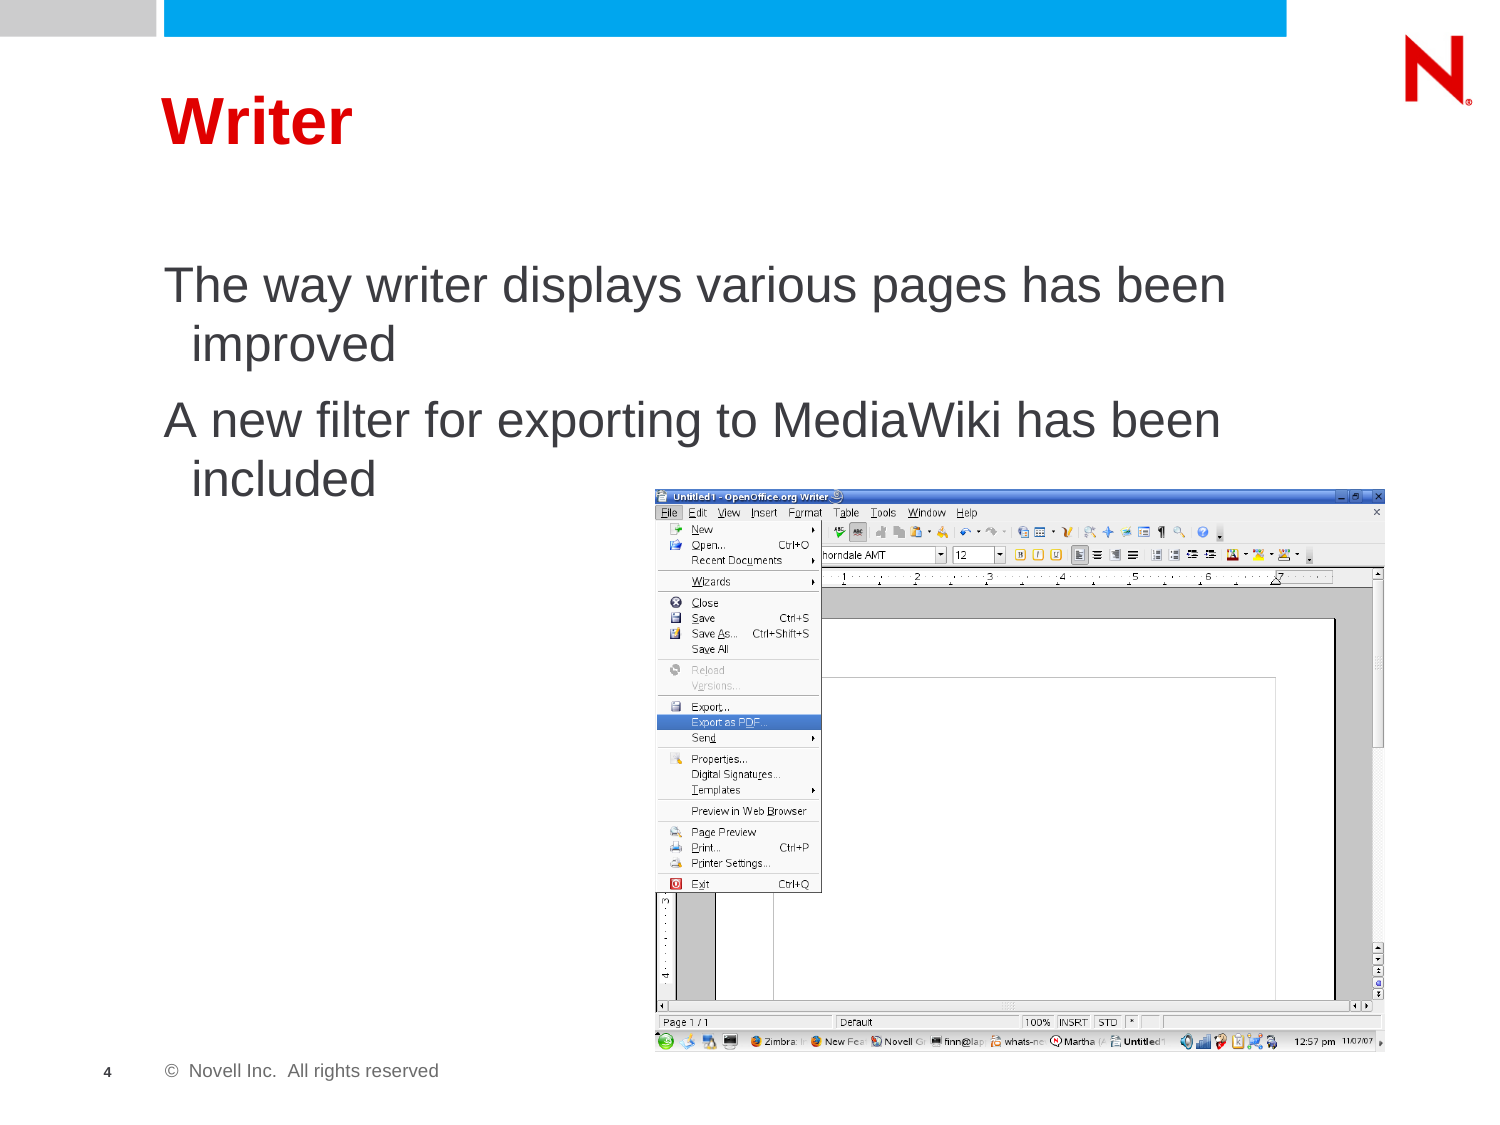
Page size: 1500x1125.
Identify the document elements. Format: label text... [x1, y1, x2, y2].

title Writer [161, 41, 1383, 205]
picture [1403, 32, 1473, 107]
picture [655, 489, 1385, 1052]
list The way writer displays various pages has been improved A new filter for exporting to MediaWiki has been included [163, 254, 1404, 986]
